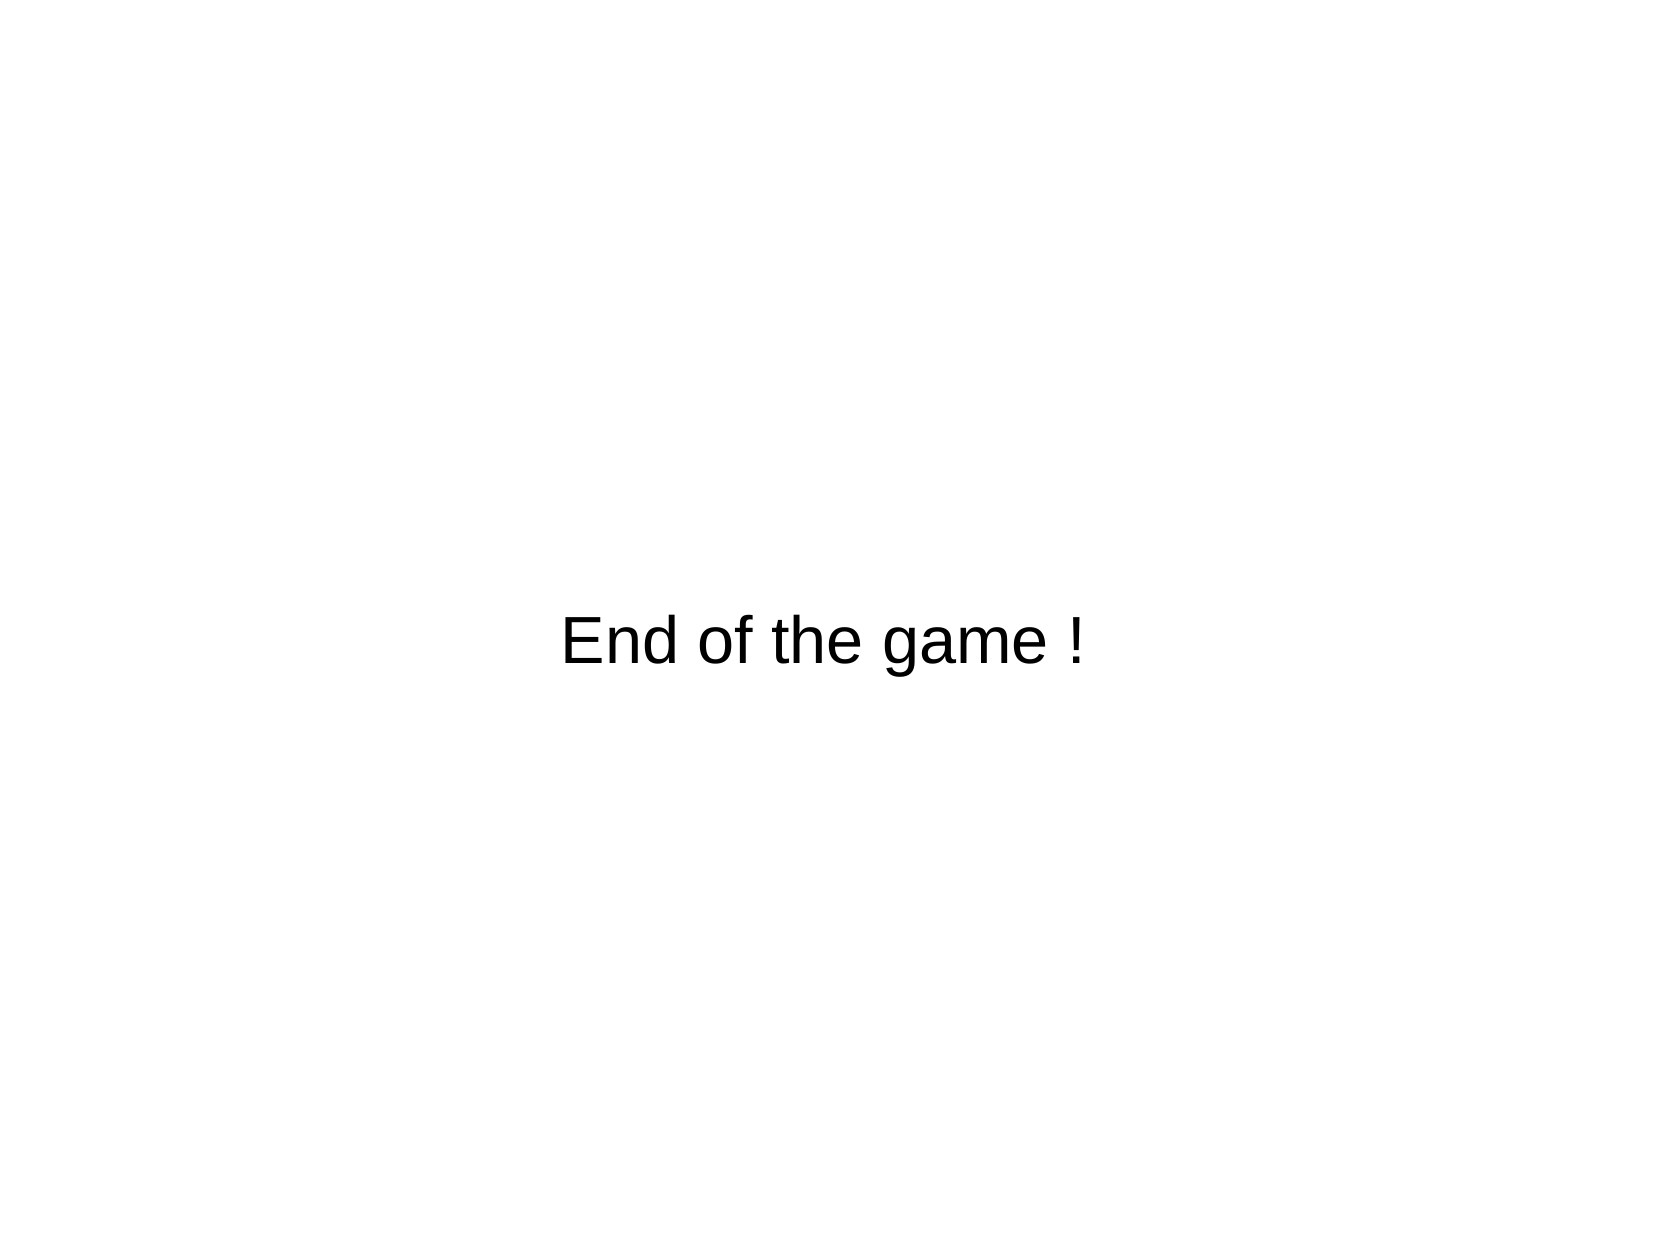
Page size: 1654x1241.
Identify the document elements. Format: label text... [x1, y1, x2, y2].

list End of the game ! [82, 290, 1571, 1010]
